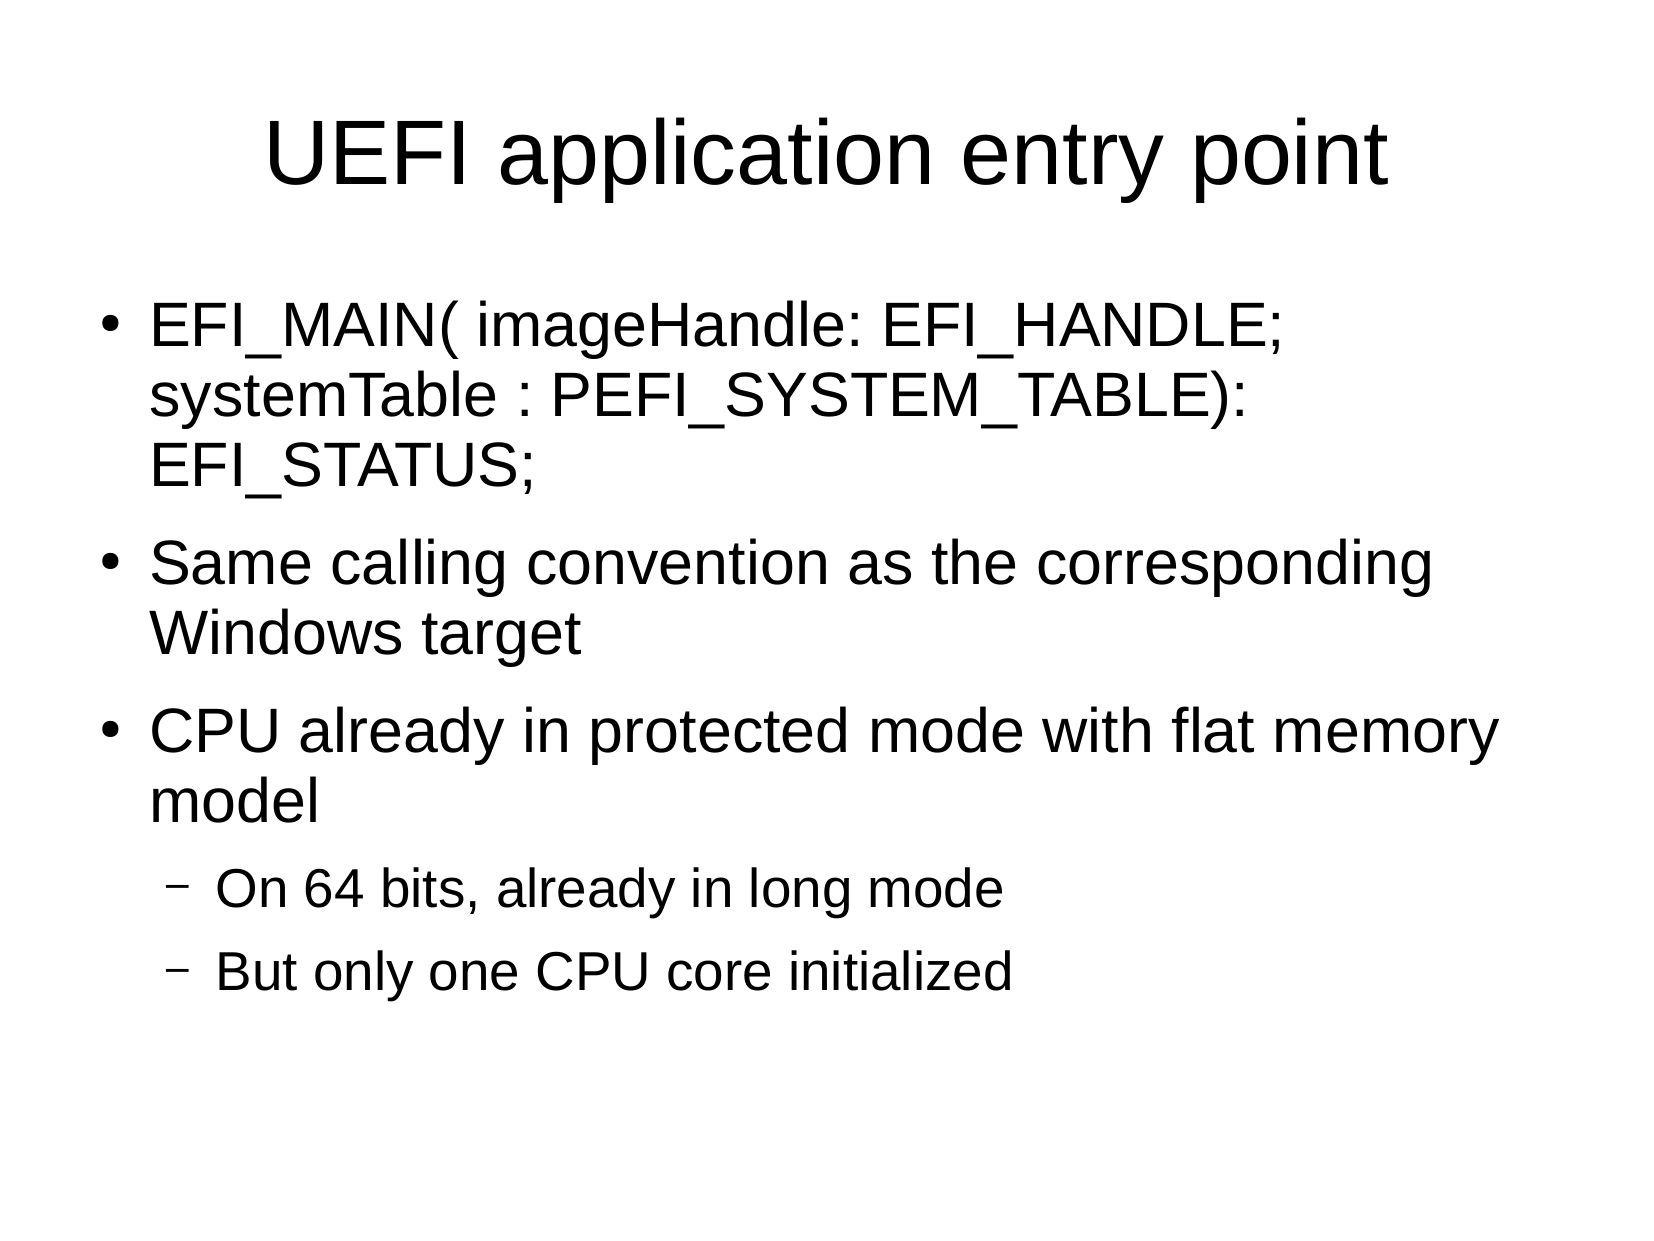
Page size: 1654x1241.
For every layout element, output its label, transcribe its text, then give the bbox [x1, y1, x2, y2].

list EFI_MAIN( imageHandle: EFI_HANDLE; systemTable : PEFI_SYSTEM_TABLE): EFI_STATUS; Same calling convention as the corresponding Windows target CPU already in protected mode with flat memory model On 64 bits, already in long mode But only one CPU core initialized [82, 290, 1571, 1010]
title UEFI application entry point [82, 49, 1571, 257]
